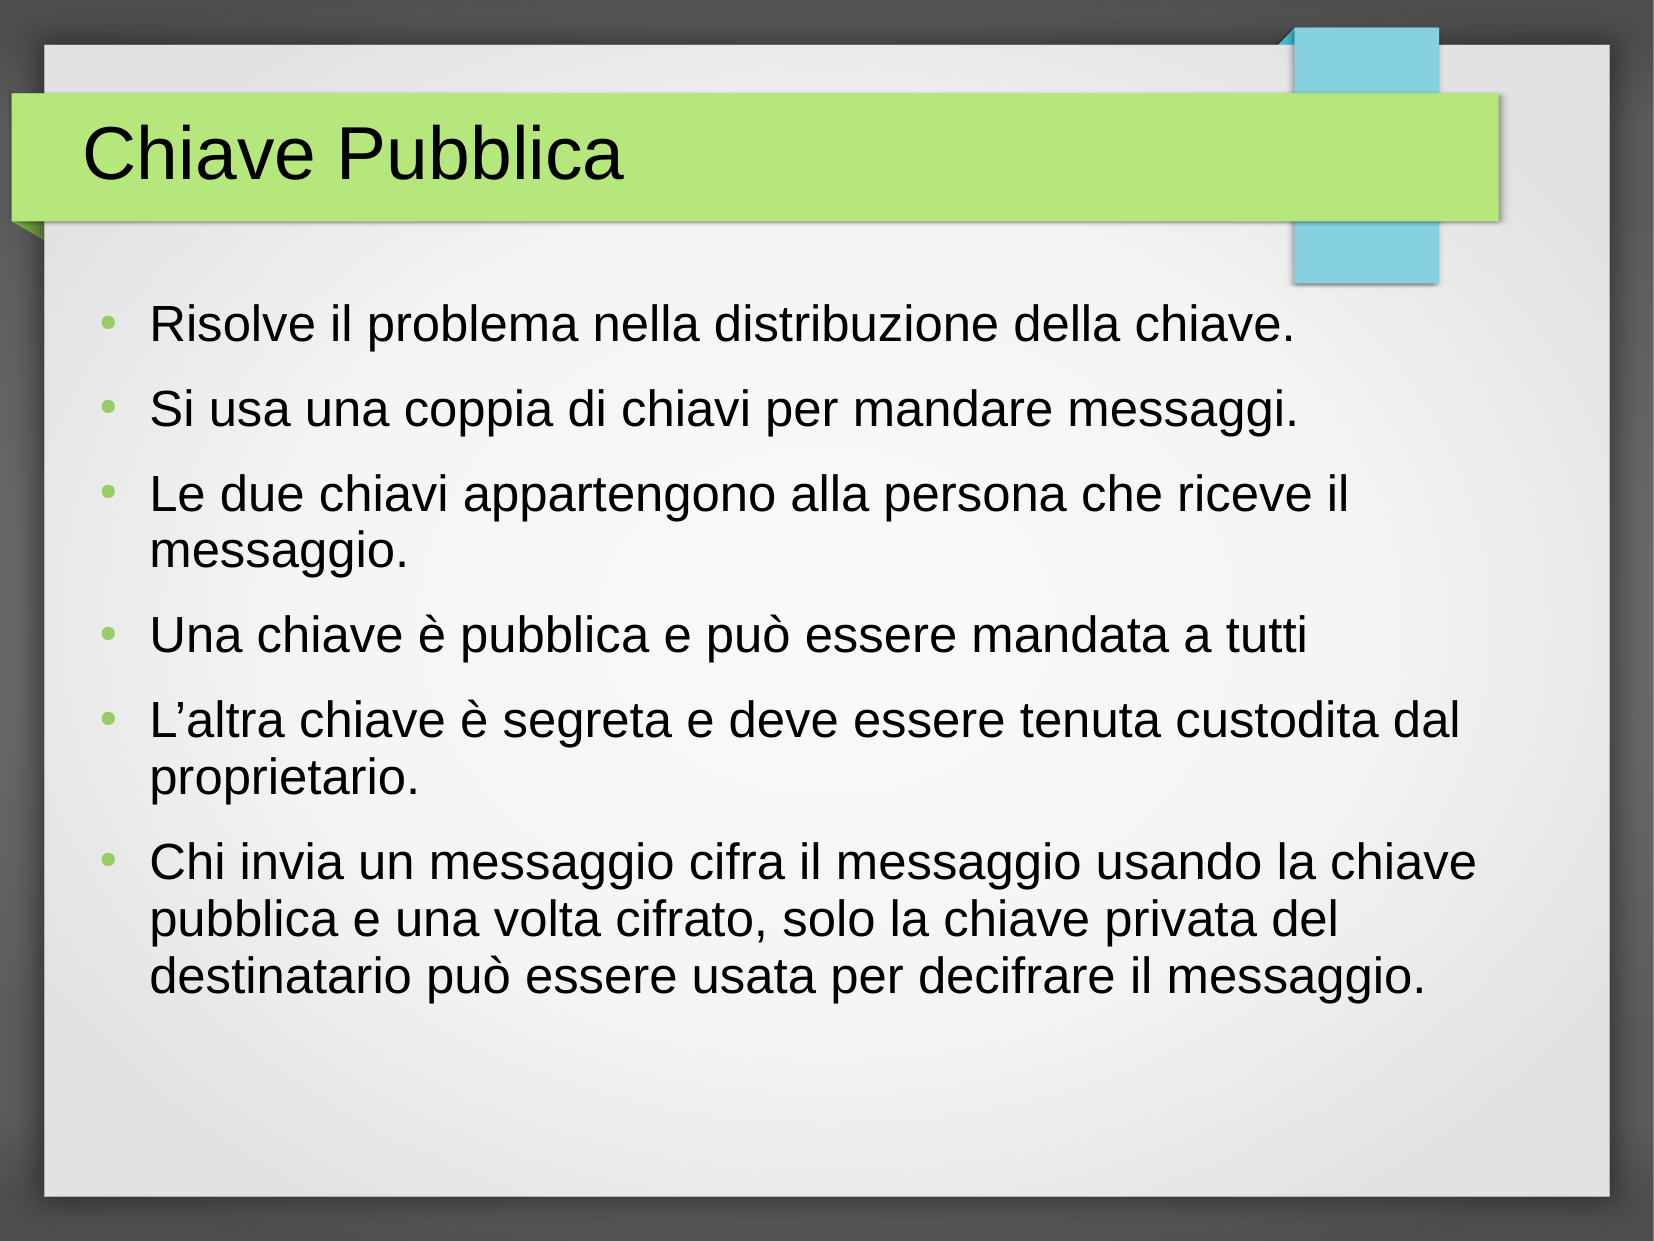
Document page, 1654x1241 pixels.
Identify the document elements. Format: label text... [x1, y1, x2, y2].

list Risolve il problema nella distribuzione della chiave. Si usa una coppia di chiavi per mandare messaggi. Le due chiavi appartengono alla persona che riceve il messaggio. Una chiave è pubblica e può essere mandata a tutti L’altra chiave è segreta e deve essere tenuta custodita dal proprietario. Chi invia un messaggio cifra il messaggio usando la chiave pubblica e una volta cifrato, solo la chiave privata del destinatario può essere usata per decifrare il messaggio. [82, 295, 1571, 1015]
picture [0, 0, 1654, 1241]
title Chiave Pubblica [82, 94, 1264, 213]
